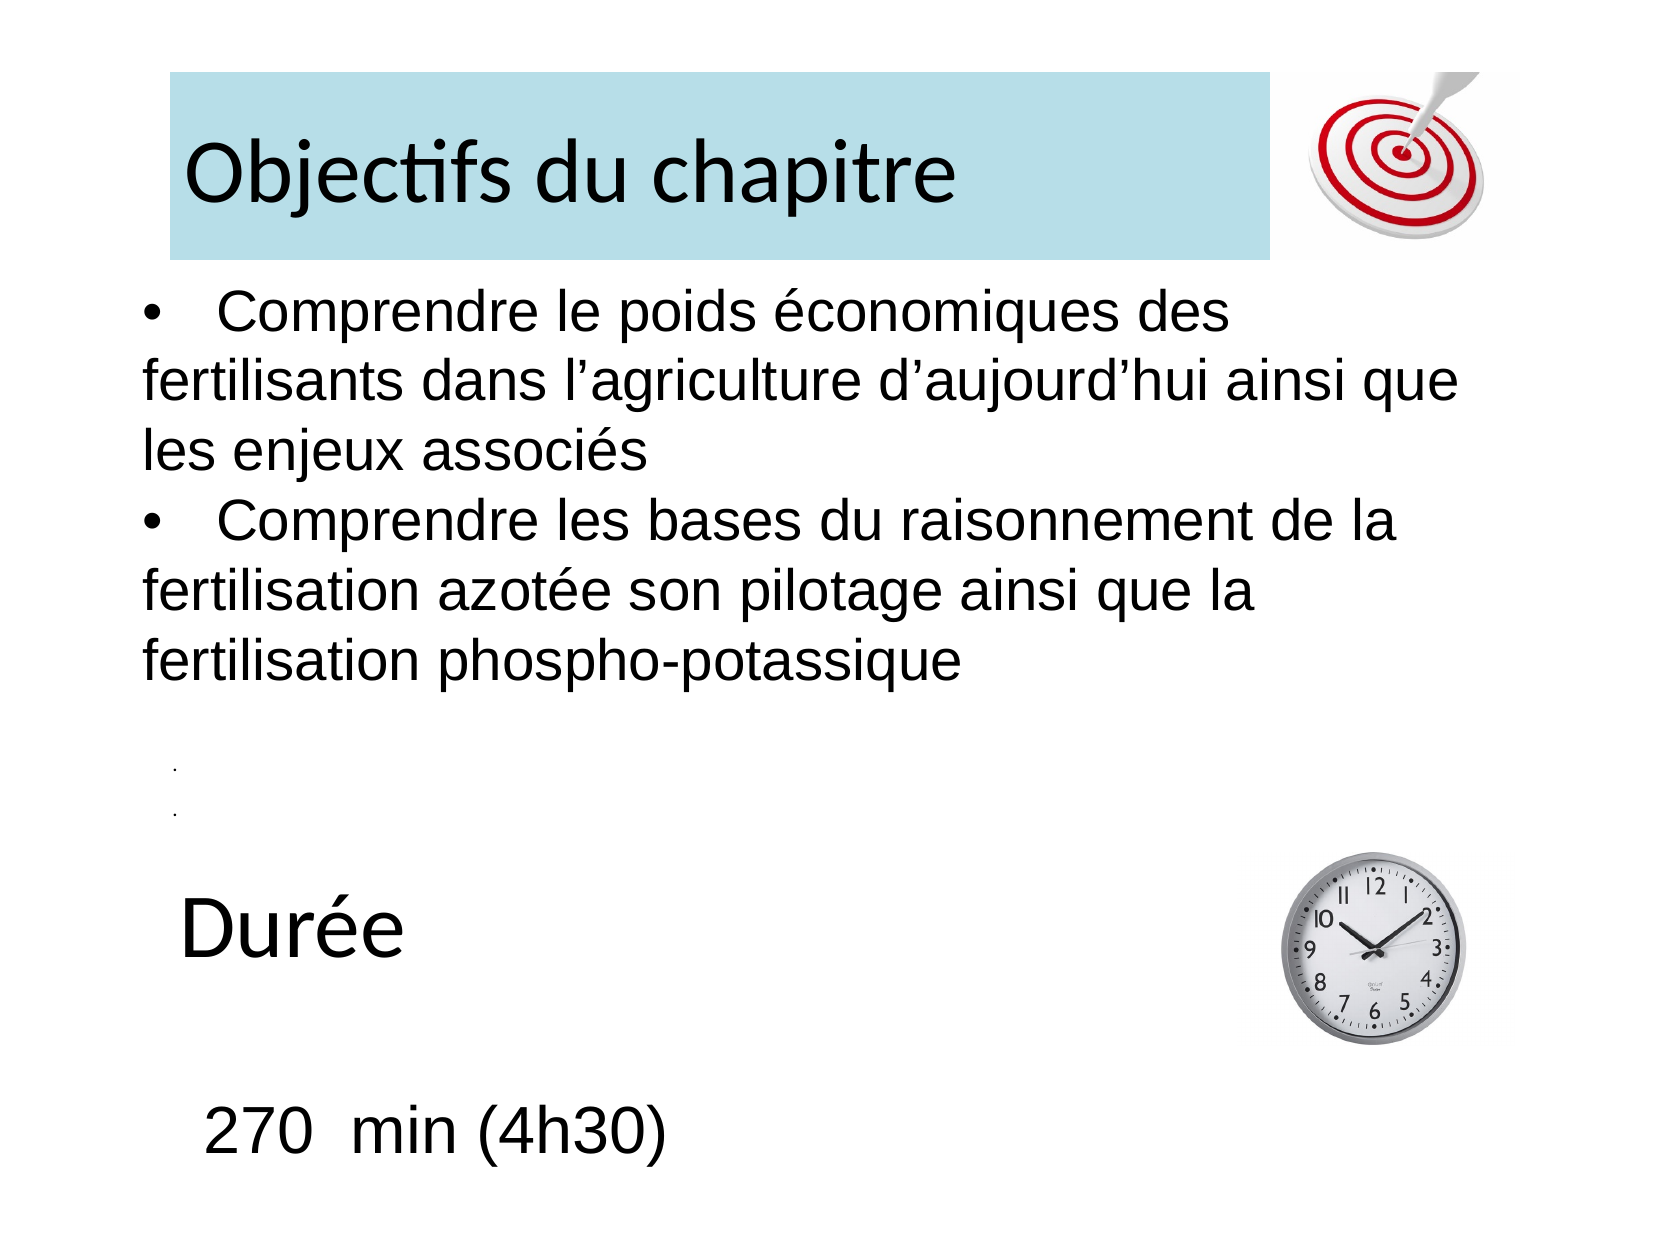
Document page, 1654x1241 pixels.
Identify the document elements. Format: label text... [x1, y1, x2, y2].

text_box Durée [164, 858, 1237, 1046]
text_box • Comprendre le poids économiques des fertilisants dans l’agriculture d’aujourd’hui ainsi que les enjeux associés • Comprendre les bases du raisonnement de la fertilisation azotée son pilotage ainsi que la fertilisation phospho-potassique [127, 265, 1478, 763]
picture [1270, 72, 1520, 260]
picture [1237, 852, 1515, 1046]
text_box 270 min (4h30) [188, 1079, 1169, 1170]
text_box Objectifs du chapitre [170, 72, 1270, 260]
